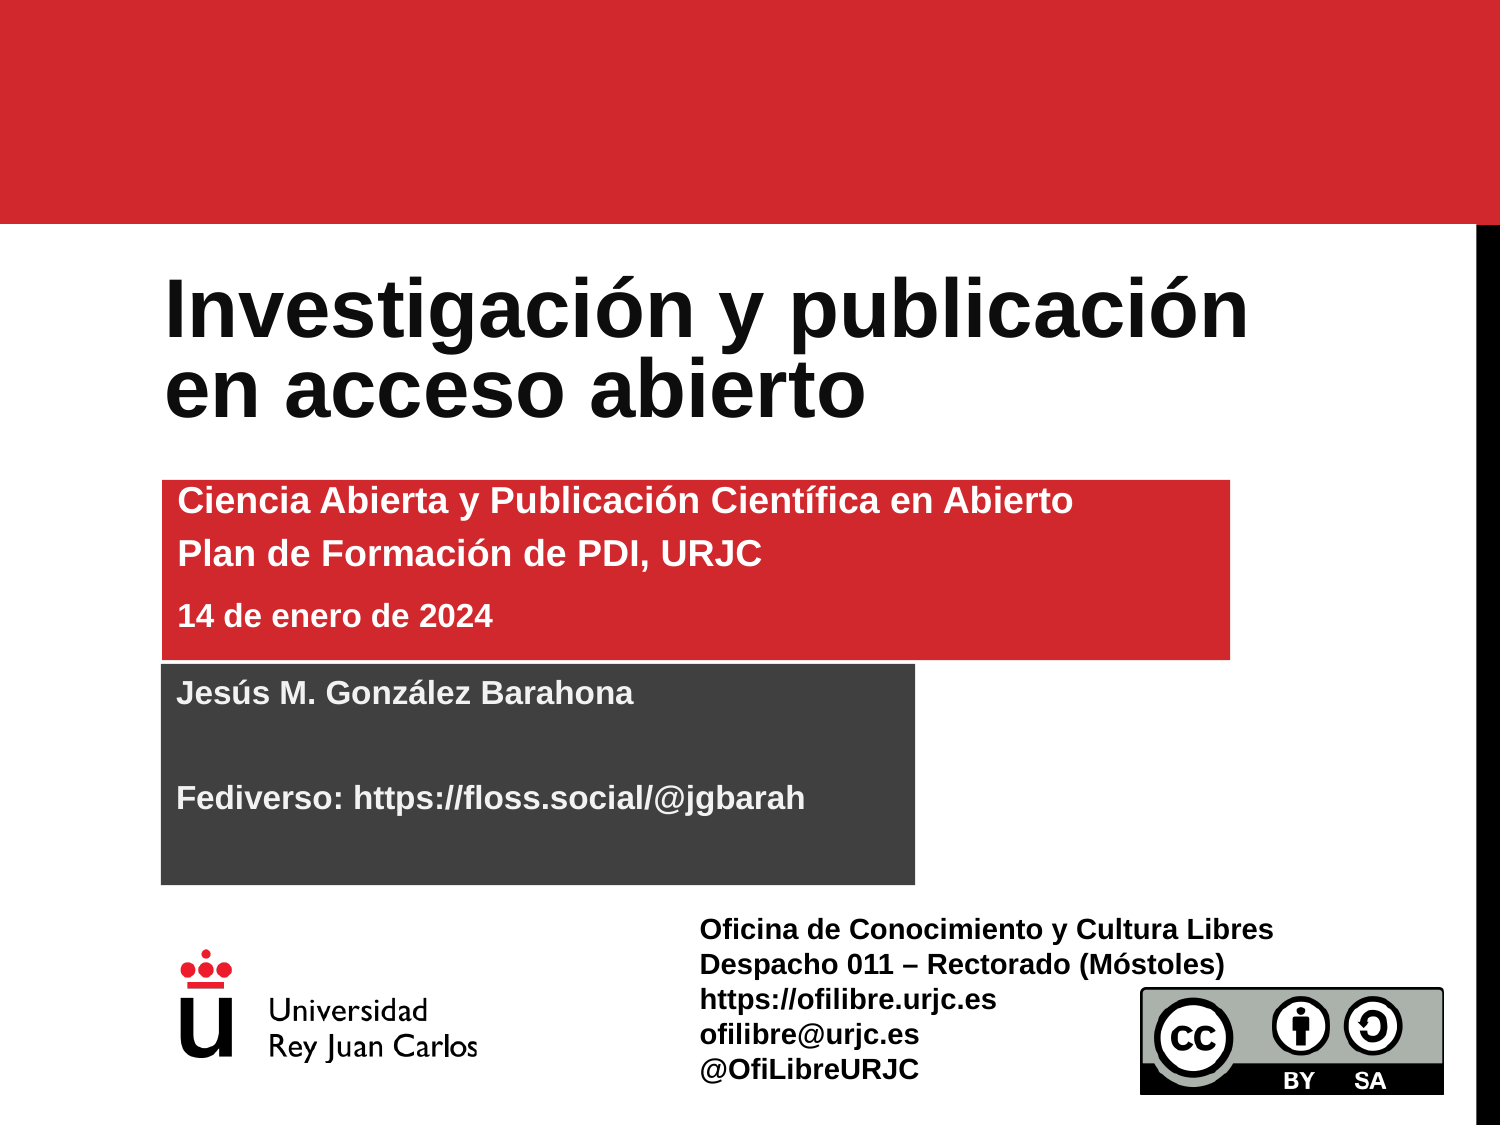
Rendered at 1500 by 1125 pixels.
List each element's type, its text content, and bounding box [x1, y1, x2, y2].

text_box Ciencia Abierta y Publicación Científica en Abierto Plan de Formación de PDI, URJC 14 de enero de 2024 [162, 479, 1231, 661]
text_box Jesús M. González Barahona Fediverso: https://floss.social/@jgbarah [160, 663, 916, 886]
picture [180, 949, 477, 1063]
text_box Oficina de Conocimiento y Cultura Libres Despacho 011 – Rectorado (Móstoles) https://ofilibre.urjc.es ofilibre@urjc.es @OfiLibreURJC [684, 902, 1306, 1097]
text_box Investigación y publicación en acceso abierto [149, 179, 1382, 521]
text_box [0, 0, 1500, 224]
picture [1140, 987, 1444, 1096]
